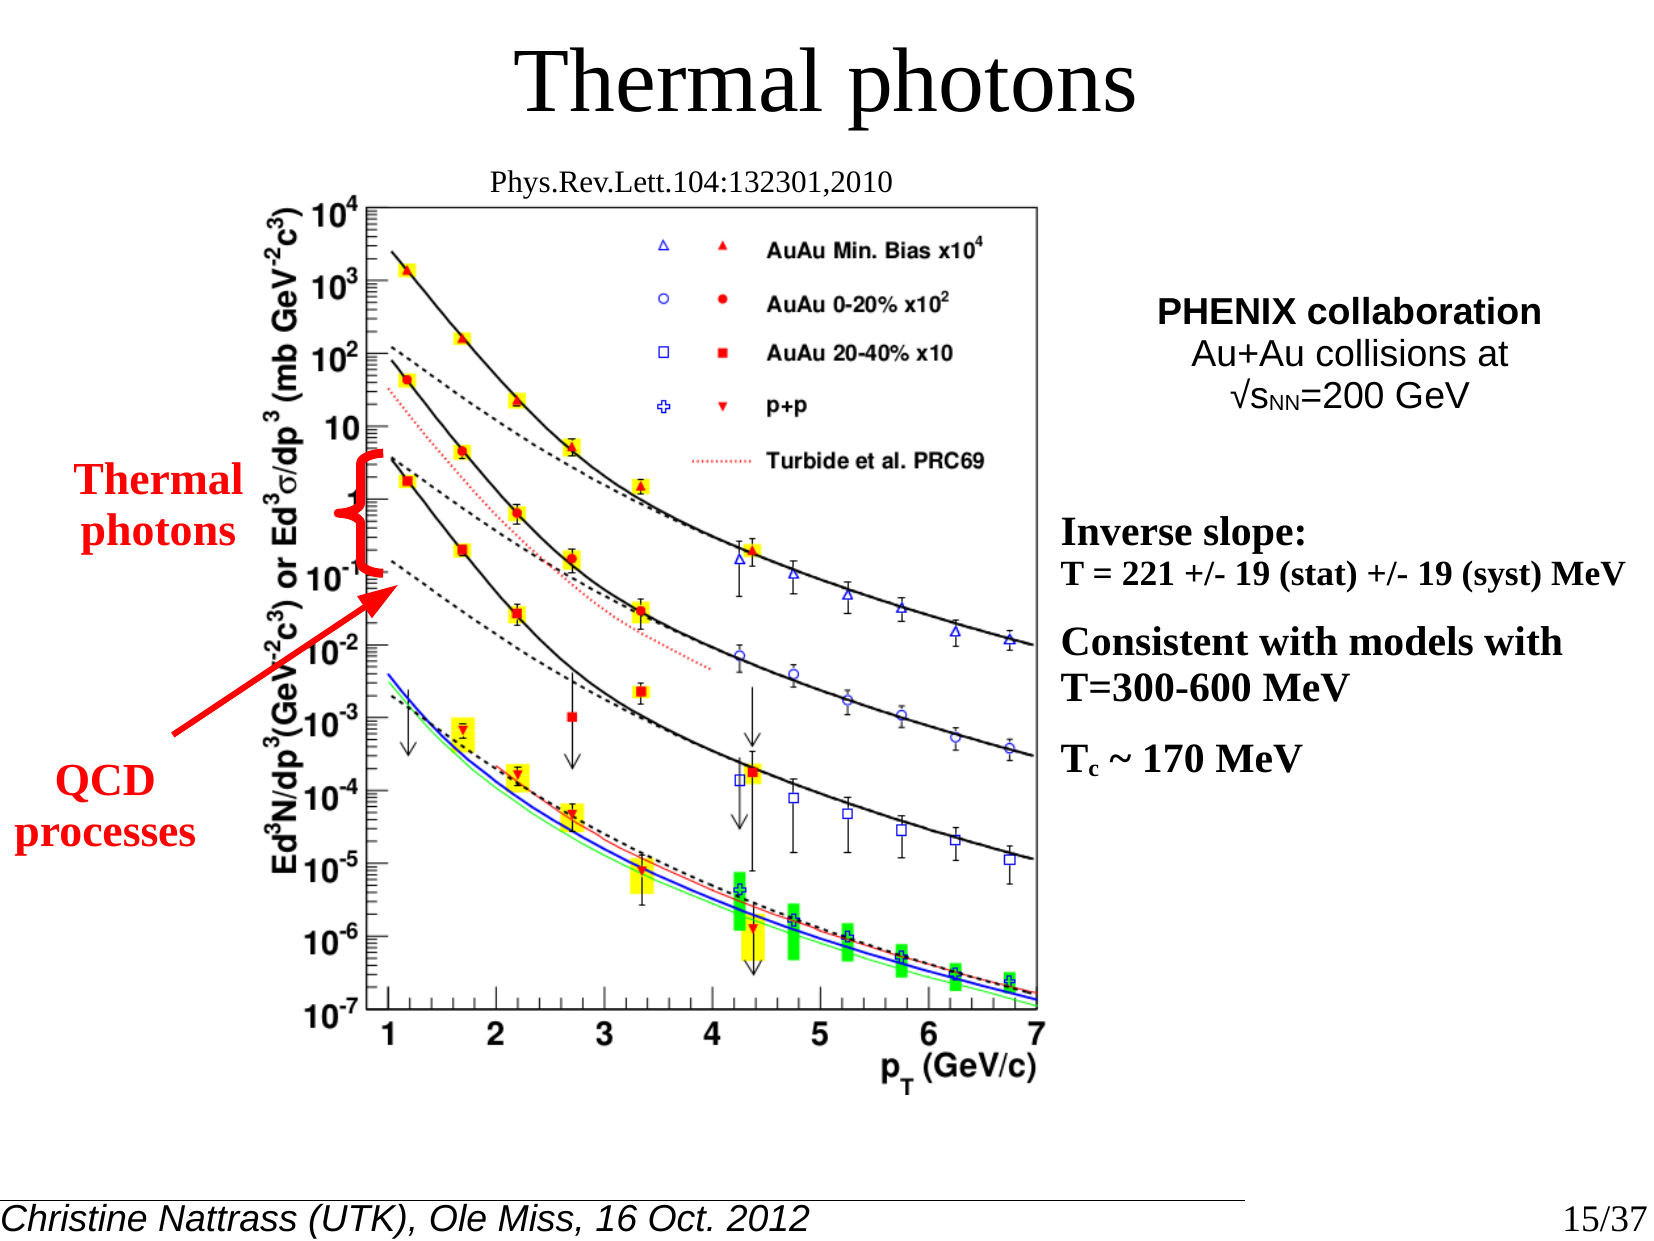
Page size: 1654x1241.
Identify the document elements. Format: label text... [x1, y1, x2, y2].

text_box QCD processes [0, 747, 248, 864]
text_box PHENIX collaboration Au+Au collisions at √sNN=200 GeV [1140, 282, 1561, 436]
text_box Phys.Rev.Lett.104:132301,2010 [475, 156, 971, 207]
text_box Inverse slope: T = 221 +/- 19 (stat) +/- 19 (syst) MeV Consistent with models with T=300-600 MeV Tc ~ 170 MeV [1045, 500, 1653, 803]
title Thermal photons [82, 8, 1571, 154]
text_box Thermal photons [15, 446, 301, 563]
picture [262, 194, 1046, 1096]
